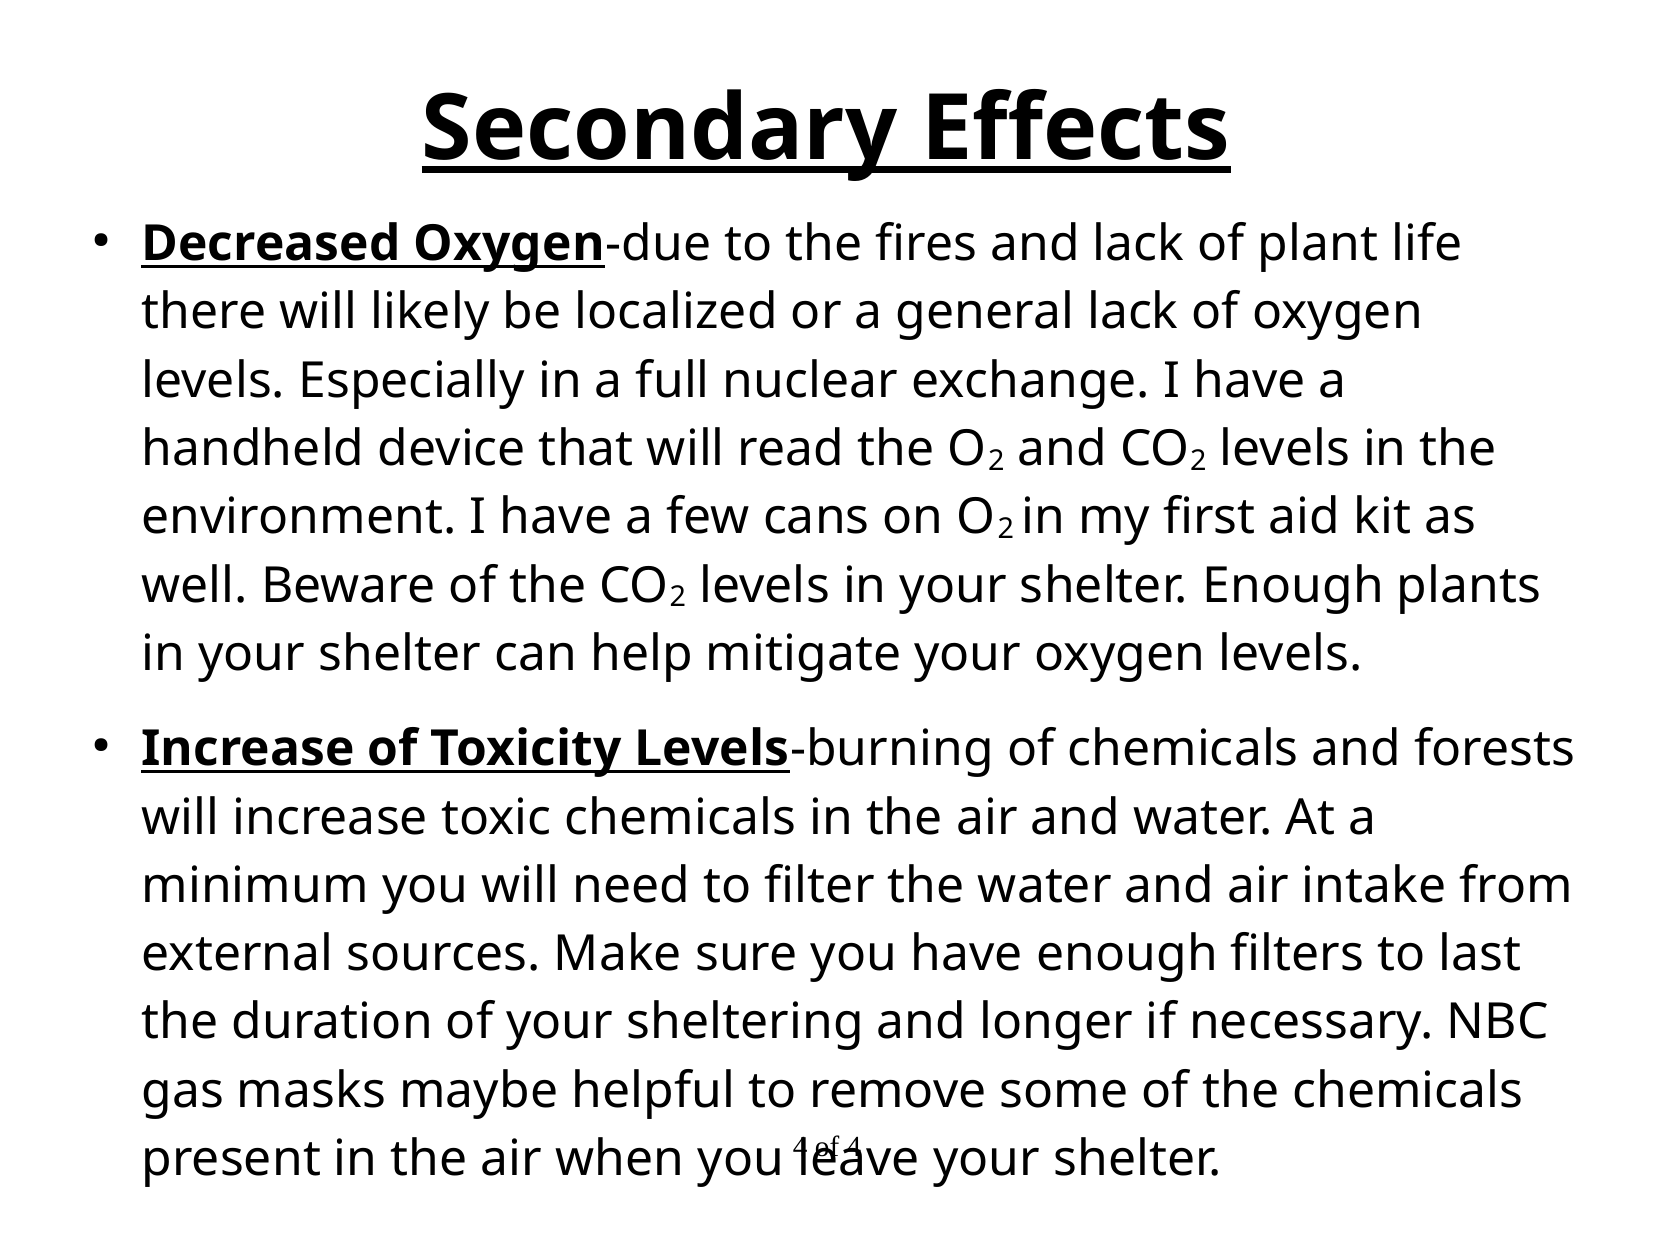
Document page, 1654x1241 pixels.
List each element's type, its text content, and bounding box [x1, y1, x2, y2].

list Decreased Oxygen-due to the fires and lack of plant life there will likely be localized or a general lack of oxygen levels. Especially in a full nuclear exchange. I have a handheld device that will read the O2 and CO2 levels in the environment. I have a few cans on O2 in my first aid kit as well. Beware of the CO2 levels in your shelter. Enough plants in your shelter can help mitigate your oxygen levels. Increase of Toxicity Levels-burning of chemicals and forests will increase toxic chemicals in the air and water. At a minimum you will need to filter the water and air intake from external sources. Make sure you have enough filters to last the duration of your sheltering and longer if necessary. NBC gas masks maybe helpful to remove some of the chemicals present in the air when you leave your shelter. [76, 207, 1581, 1203]
title Secondary Effects [82, 18, 1571, 207]
